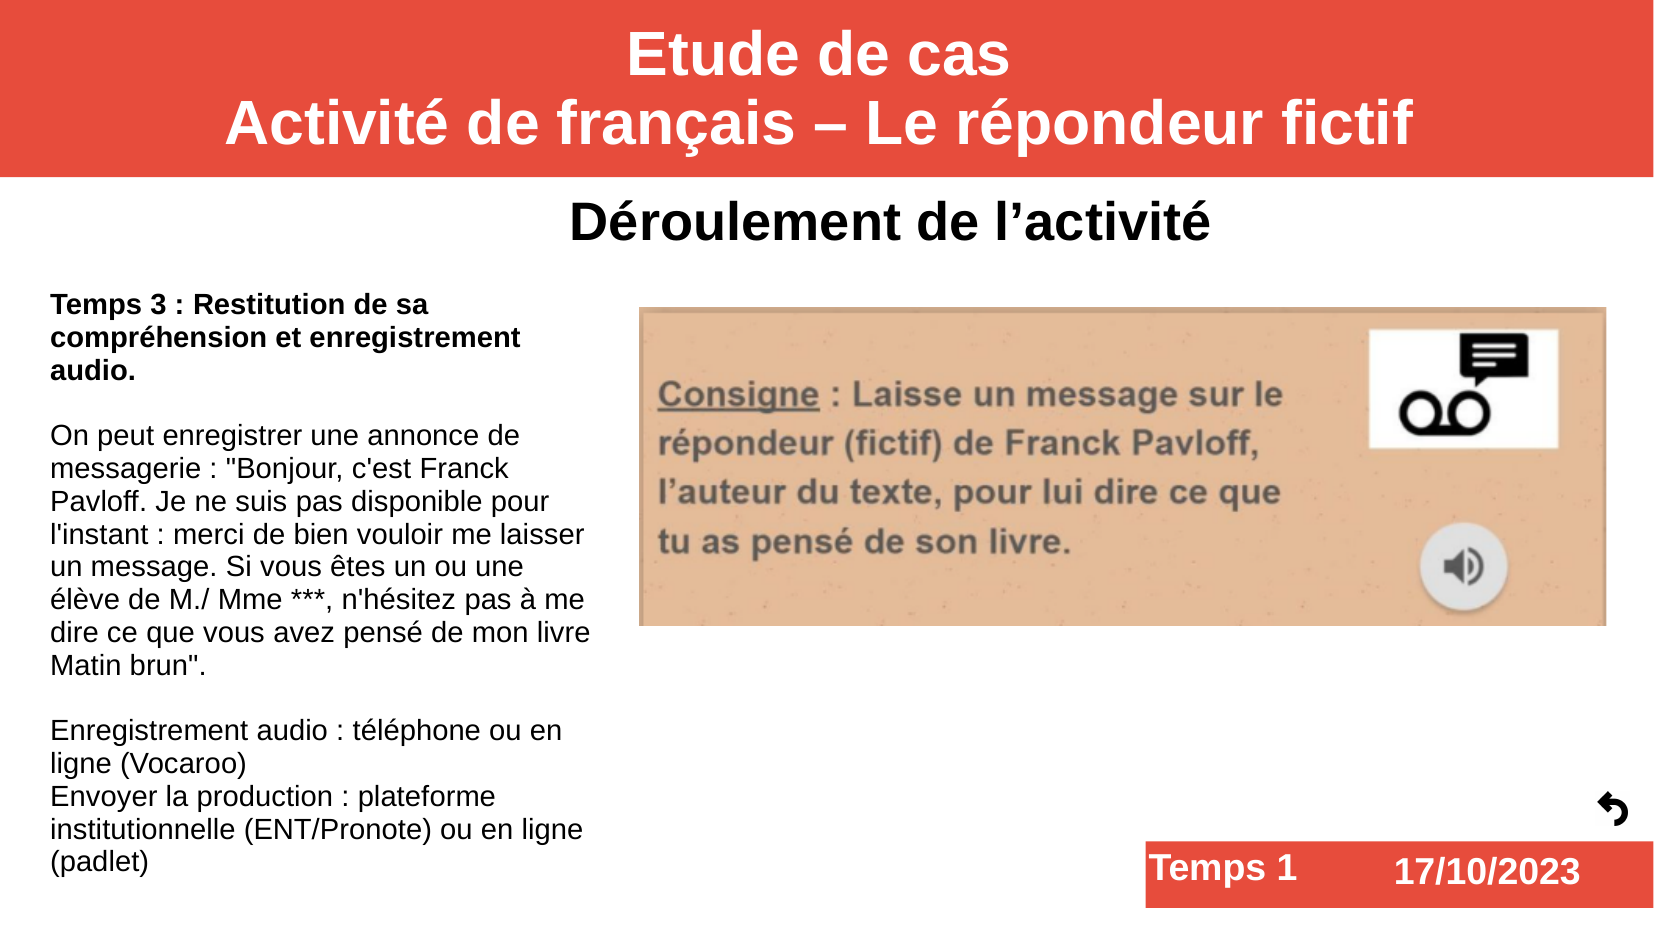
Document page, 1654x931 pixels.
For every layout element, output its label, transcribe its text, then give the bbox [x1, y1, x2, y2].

text_box Temps 1 [1133, 838, 1335, 931]
text_box Déroulement de l’activité [555, 184, 1252, 260]
picture [639, 307, 1607, 626]
title Etude de cas Activité de français – Le répondeur fictif [224, 47, 1642, 158]
picture [1595, 791, 1630, 826]
text_box Temps 3 : Restitution de sa compréhension et enregistrement audio. On peut enregistrer une annonce de messagerie : "Bonjour, c'est Franck Pavloff. Je ne suis pas disponible pour l'instant : merci de bien vouloir me laisser un message. Si vous êtes un ou une élève de M./ Mme ***, n'hésitez pas à me dire ce que vous avez pensé de mon livre Matin brun". Enregistrement audio : téléphone ou en ligne (Vocaroo) Envoyer la production : plateforme institutionnelle (ENT/Pronote) ou en ligne (padlet) [35, 248, 615, 886]
